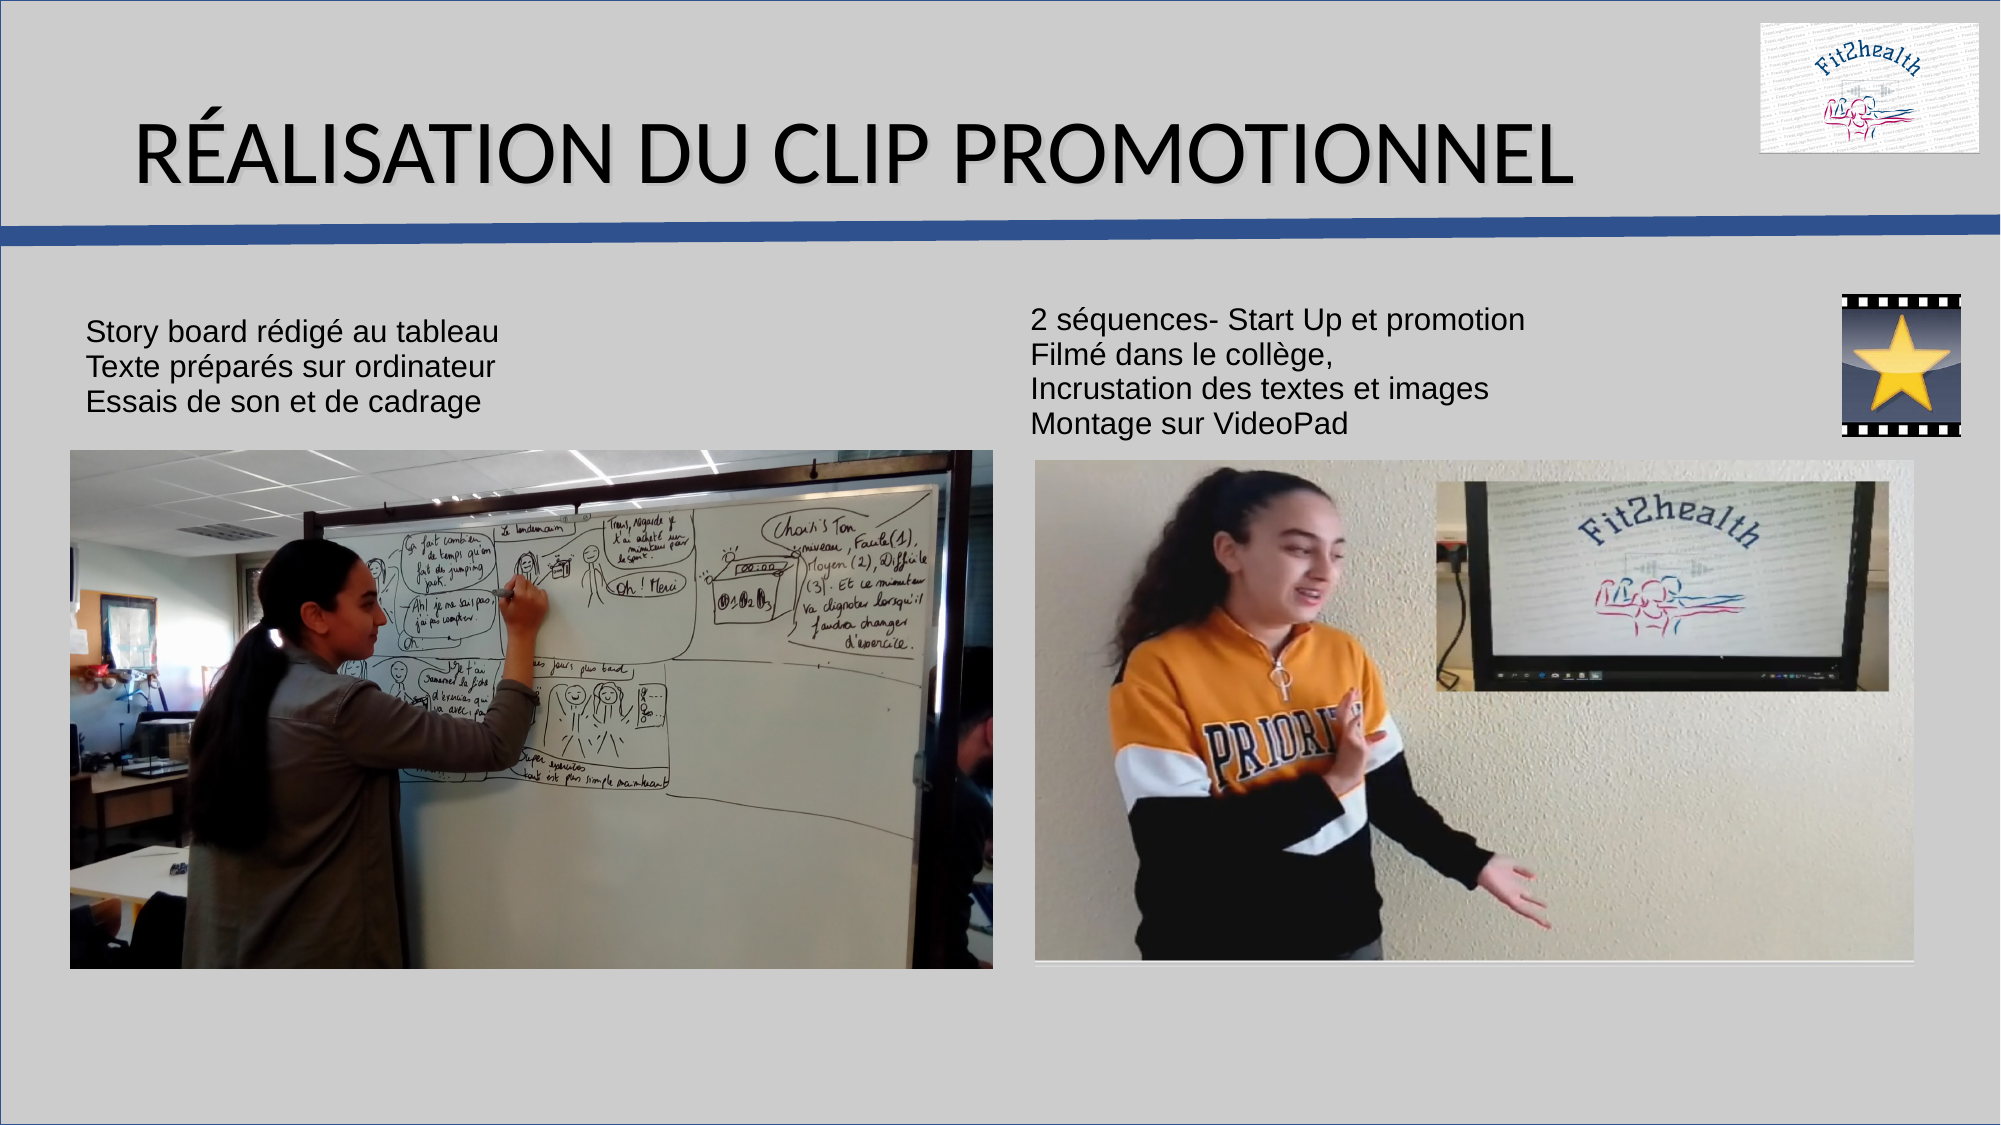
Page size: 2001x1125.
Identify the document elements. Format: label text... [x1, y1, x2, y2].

text_box Story board rédigé au tableau Texte préparés sur ordinateur Essais de son et de cadrage [70, 307, 1004, 532]
picture [1842, 294, 1961, 437]
picture [70, 532, 993, 969]
text_box RÉALISATION DU CLIP PROMOTIONNEL [118, 83, 1726, 211]
picture [1035, 520, 1914, 967]
picture [1759, 23, 1980, 154]
text_box 2 séquences- Start Up et promotion Filmé dans le collège, Incrustation des textes et images Montage sur VideoPad [1015, 294, 1949, 520]
